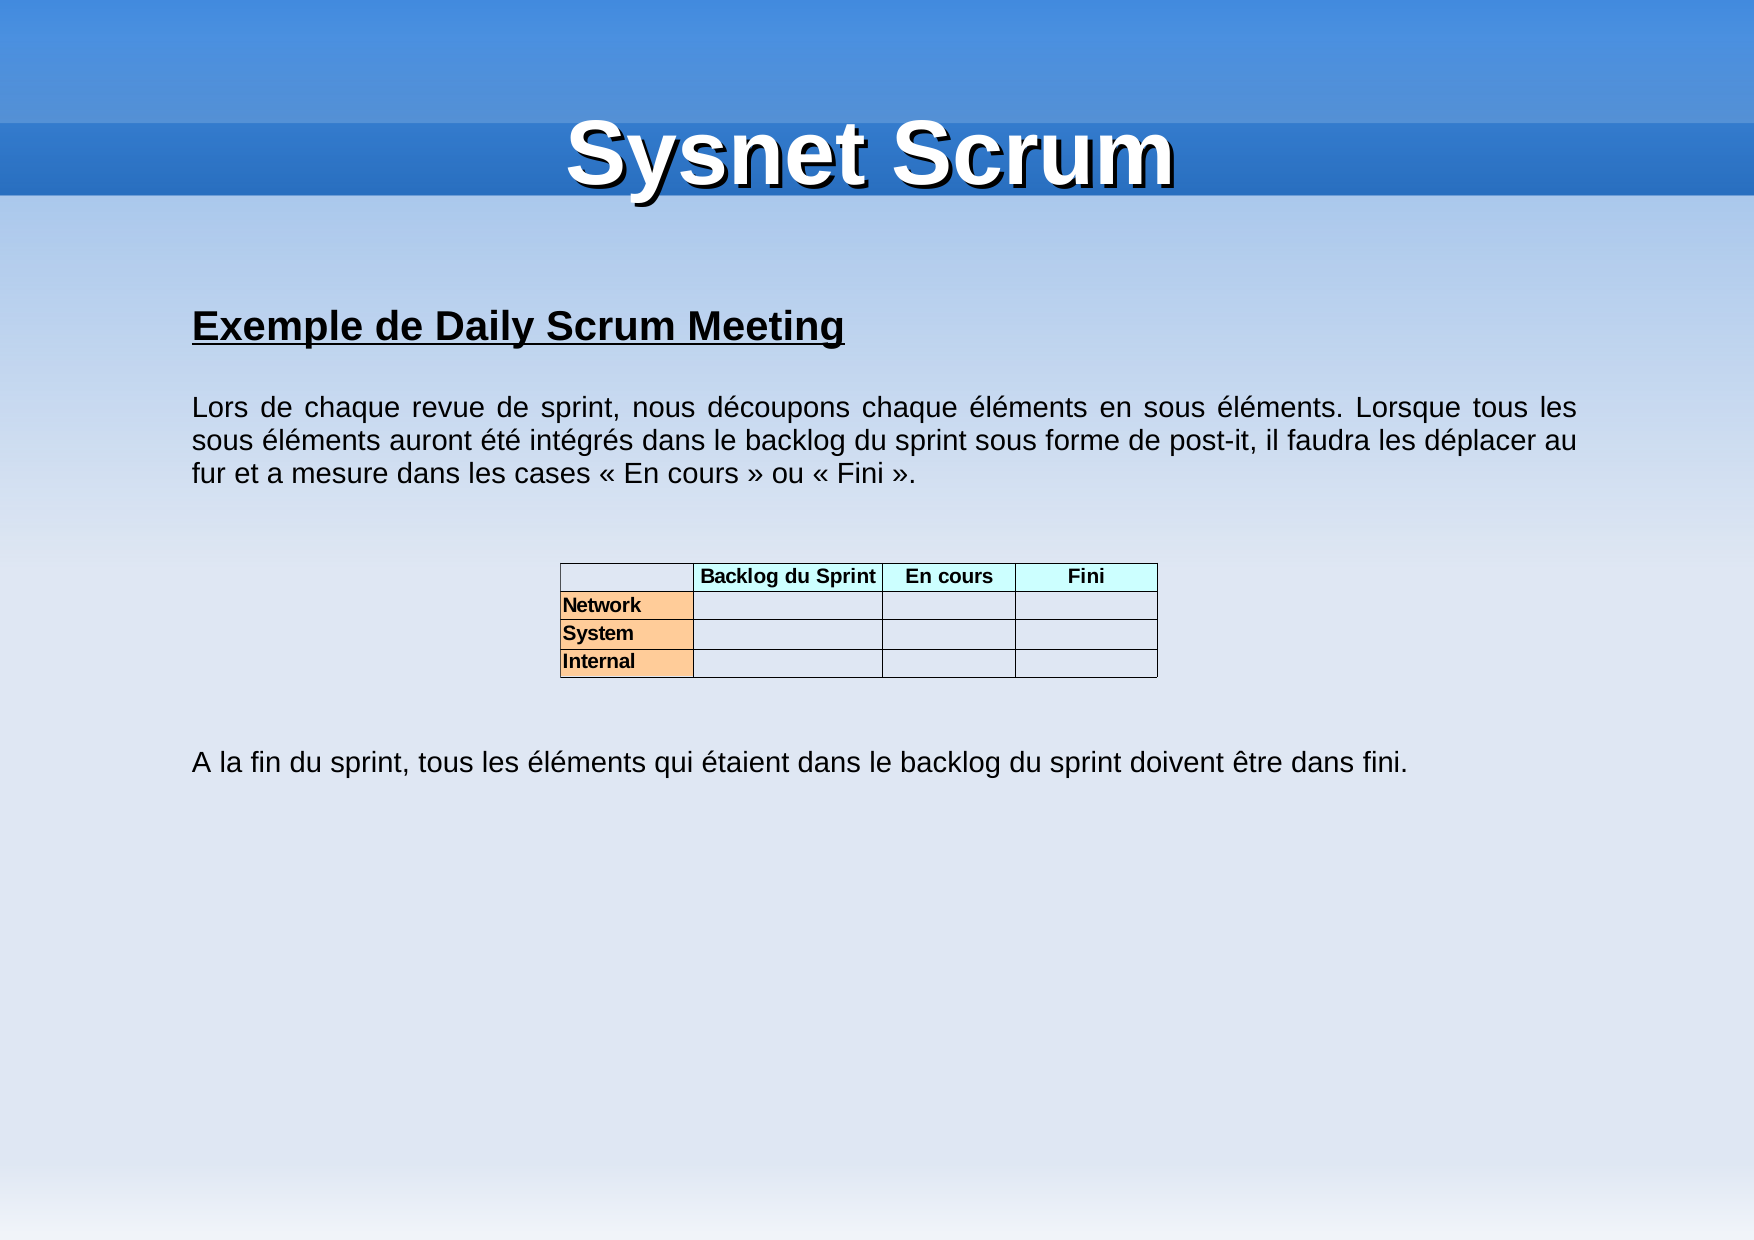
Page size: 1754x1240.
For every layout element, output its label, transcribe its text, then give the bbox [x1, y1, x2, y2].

text_box Lors de chaque revue de sprint, nous découpons chaque éléments en sous éléments. Lorsque tous les sous éléments auront été intégrés dans le backlog du sprint sous forme de post-it, il faudra les déplacer au fur et a mesure dans les cases « En cours » ou « Fini ». [177, 383, 1595, 498]
chart [560, 562, 1160, 679]
title Sysnet Scrum [135, 59, 1608, 247]
text_box Exemple de Daily Scrum Meeting [177, 295, 1595, 383]
text_box A la fin du sprint, tous les éléments qui étaient dans le backlog du sprint doivent être dans fini. [177, 738, 1595, 786]
picture [0, 0, 1754, 1240]
text_box Exemple de Daily Scrum Meeting [177, 498, 1595, 502]
